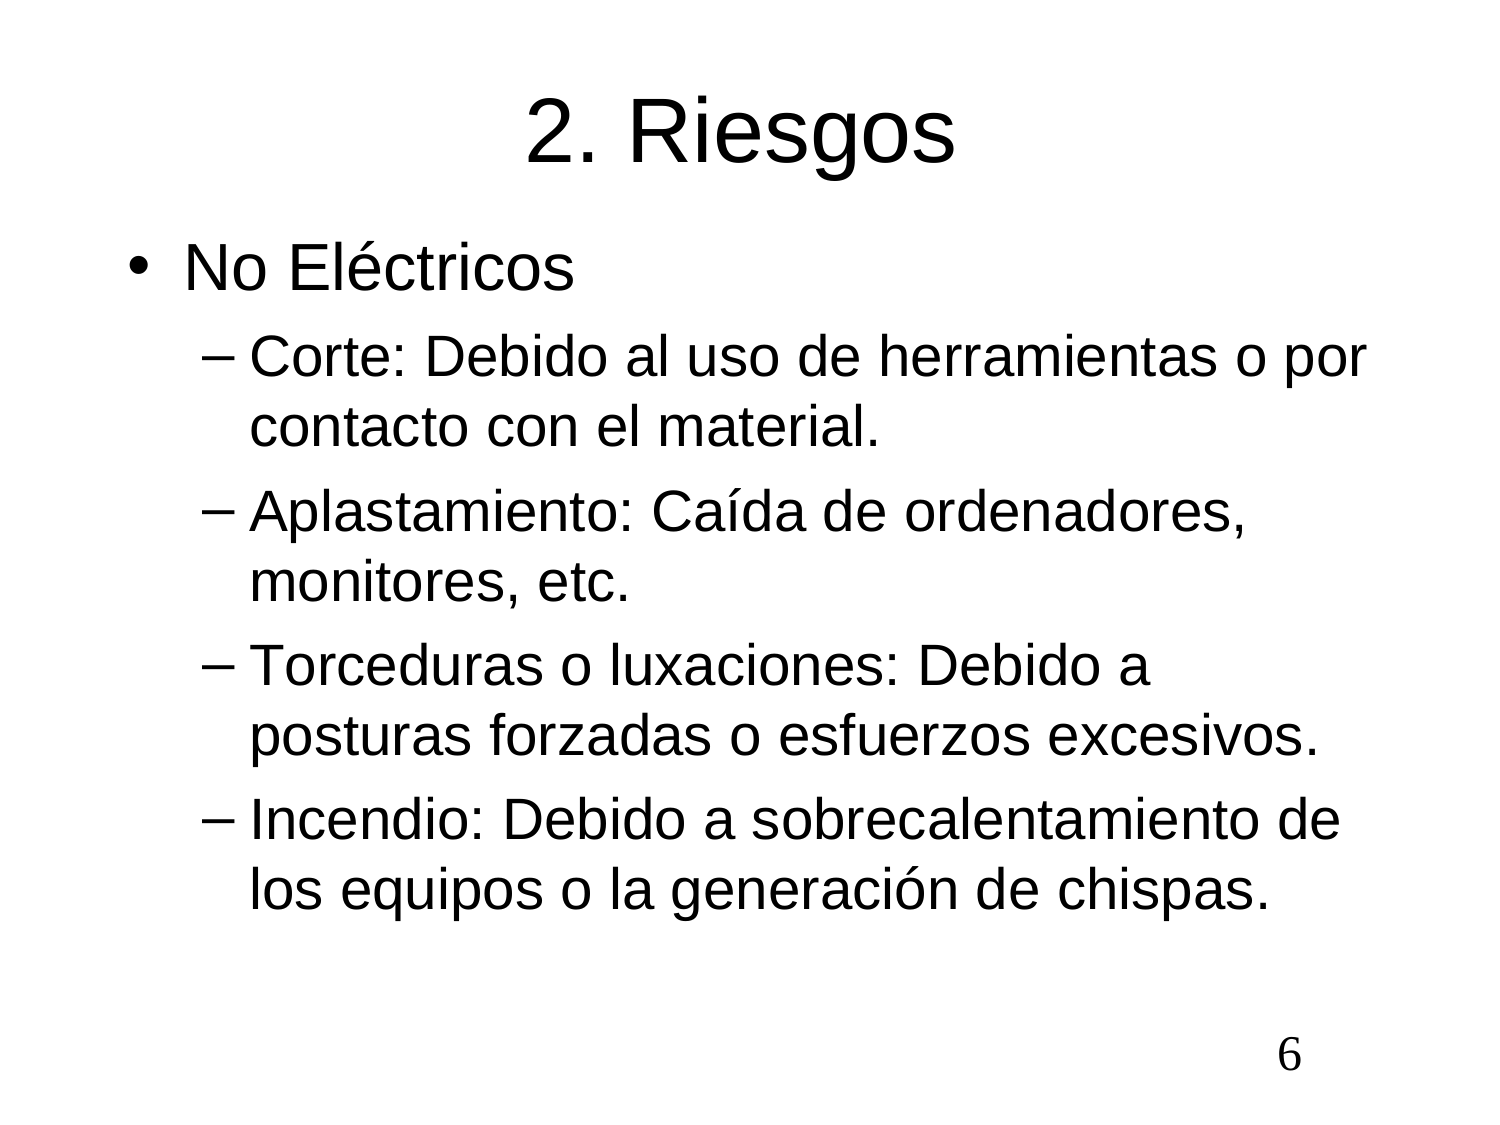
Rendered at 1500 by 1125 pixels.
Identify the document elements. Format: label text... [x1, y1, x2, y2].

title 2. Riesgos [104, 32, 1380, 220]
list No Eléctricos Corte: Debido al uso de herramientas o por contacto con el material. Aplastamiento: Caída de ordenadores, monitores, etc. Torceduras o luxaciones: Debido a posturas forzadas o esfuerzos excesivos. Incendio: Debido a sobrecalentamiento de los equipos o la generación de chispas. [112, 216, 1388, 1000]
